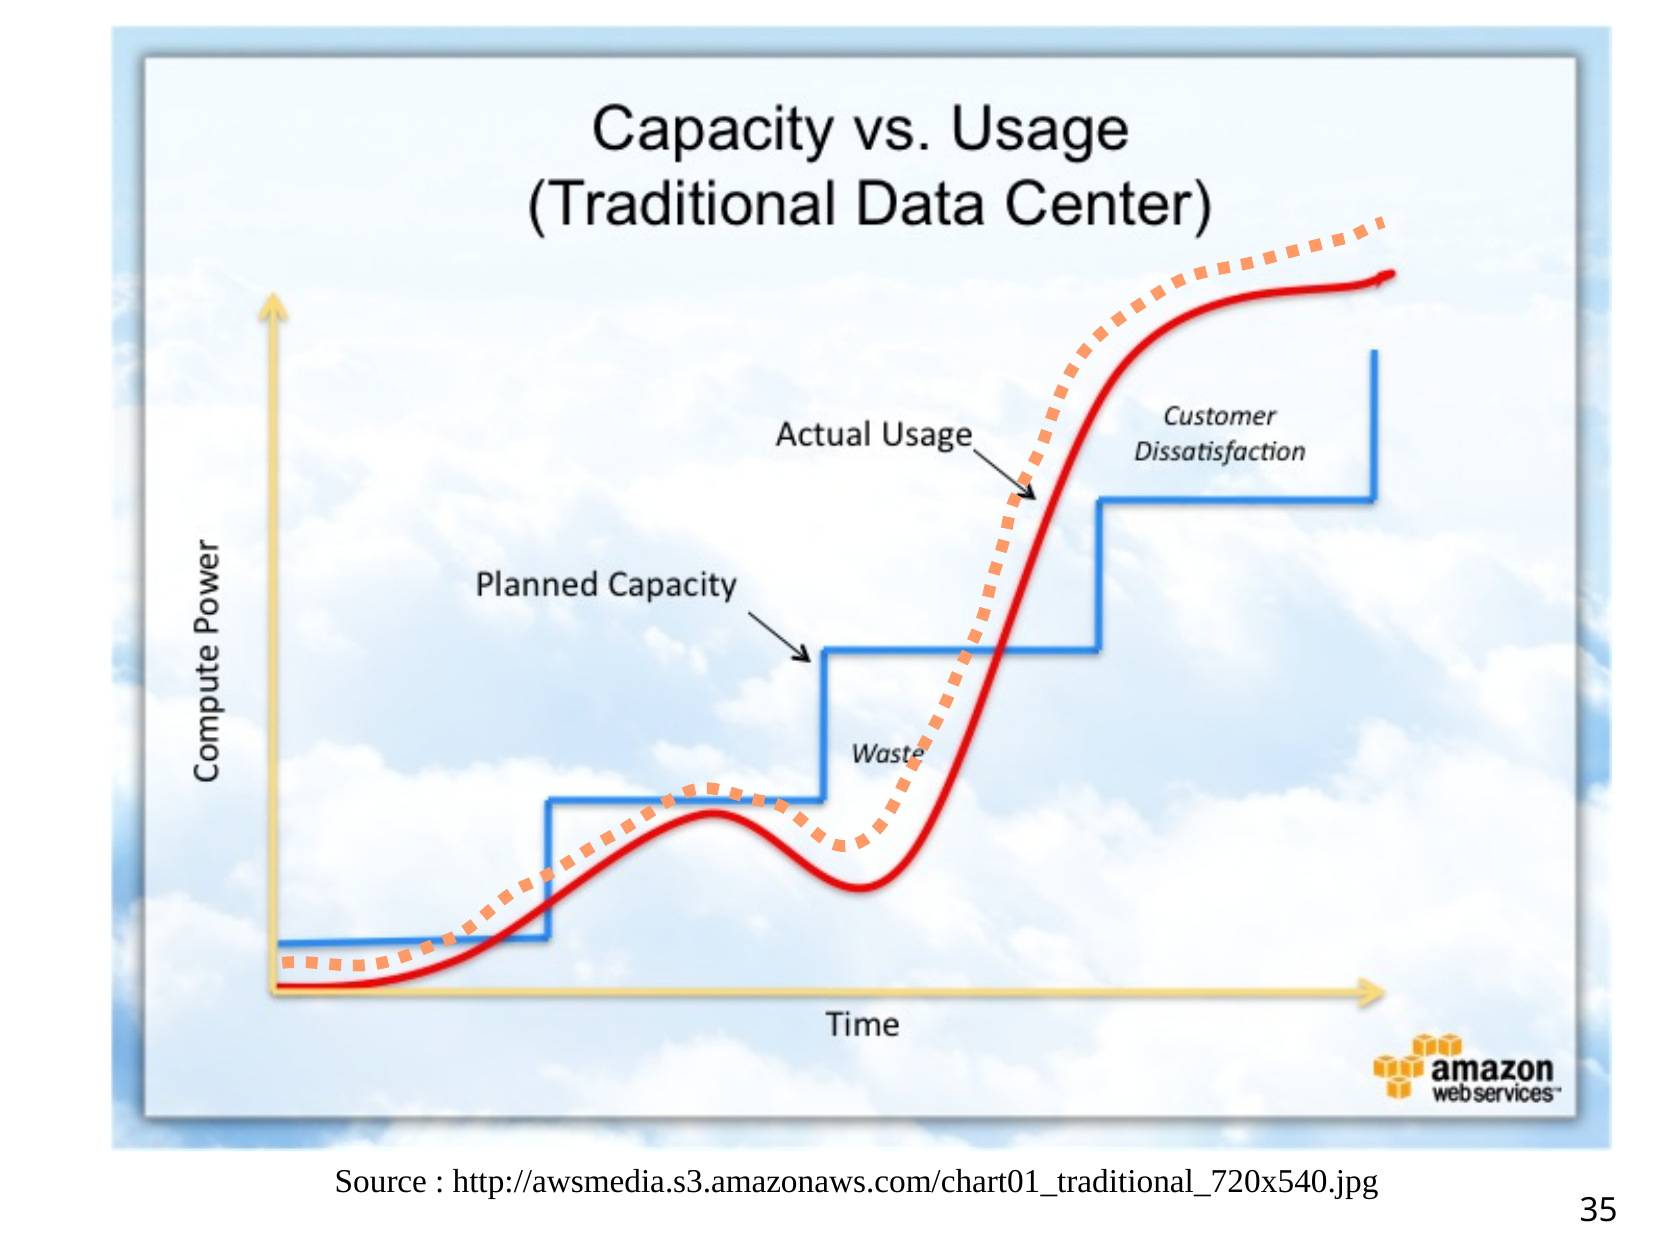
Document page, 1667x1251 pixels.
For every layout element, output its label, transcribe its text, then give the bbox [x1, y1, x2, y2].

picture [111, 25, 1612, 1151]
text_box Source : http://awsmedia.s3.amazonaws.com/chart01_traditional_720x540.jpg [319, 1151, 1404, 1207]
